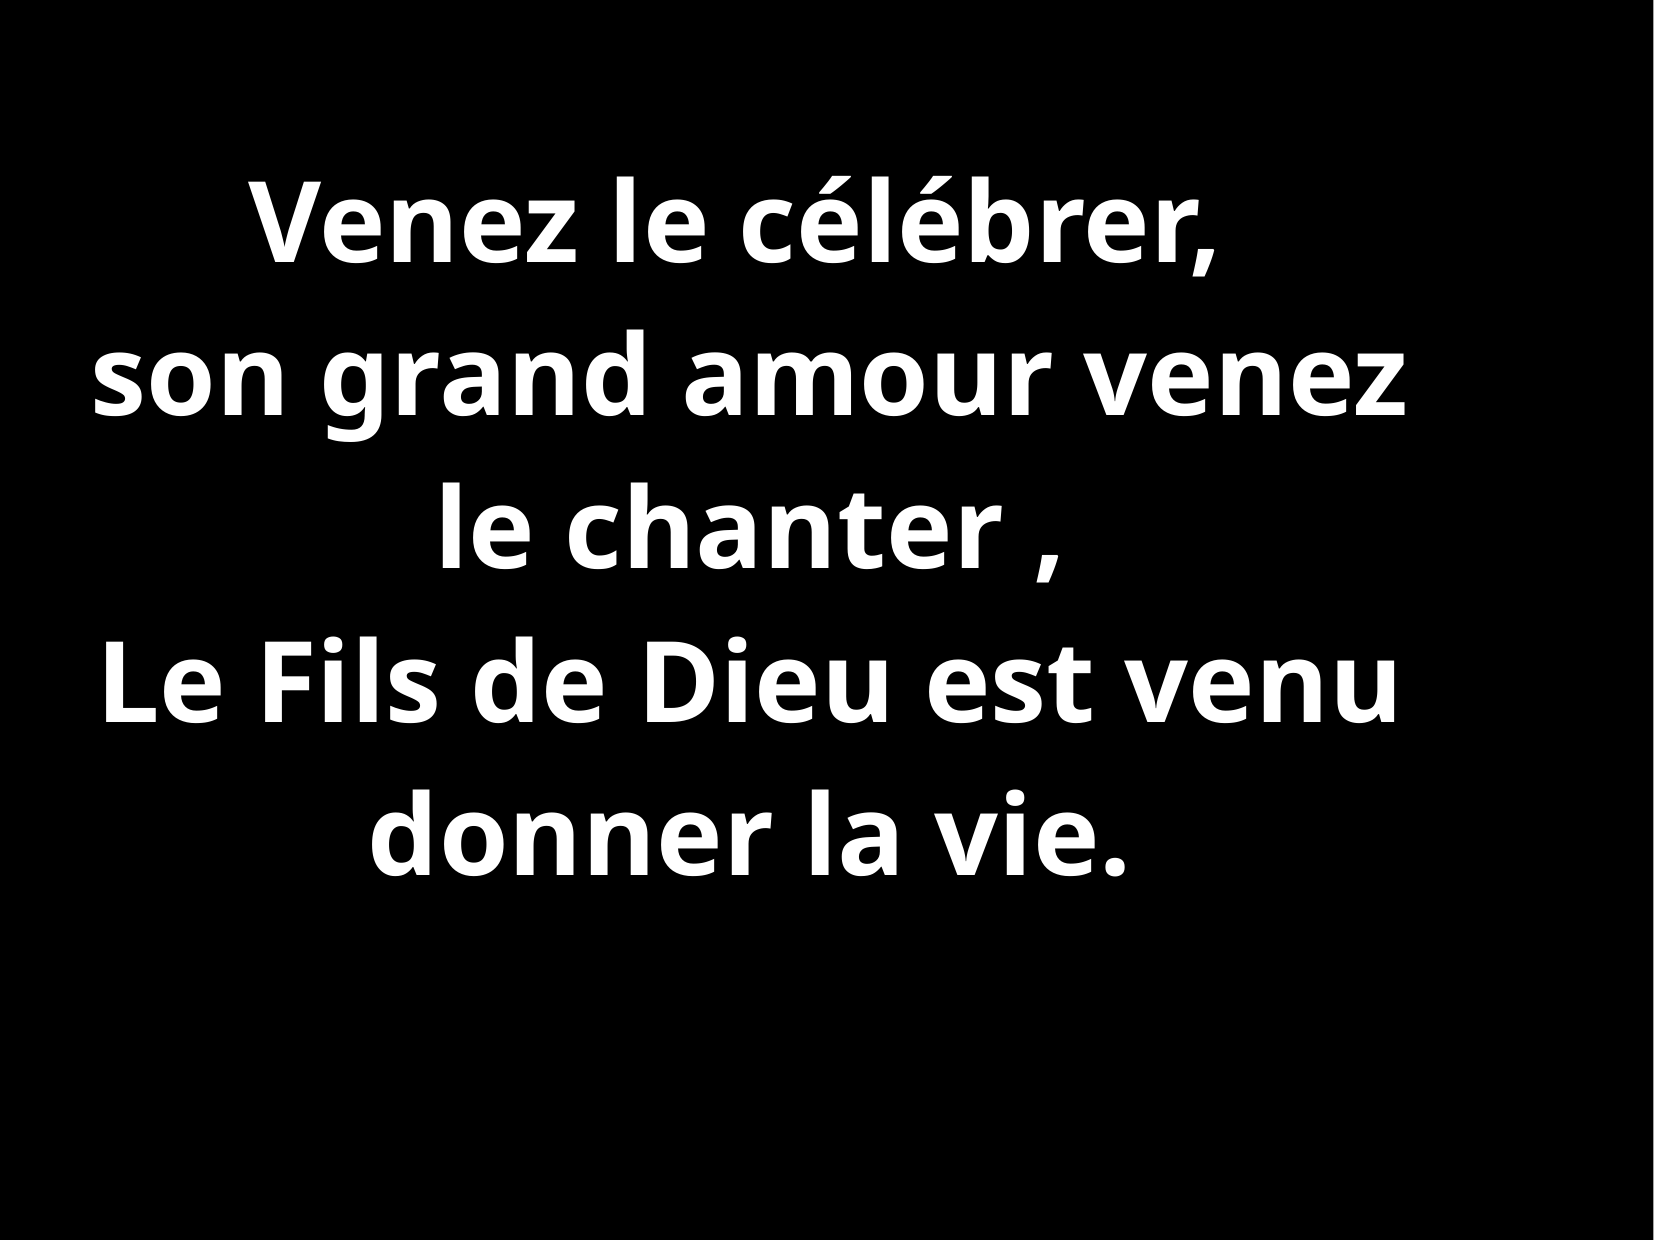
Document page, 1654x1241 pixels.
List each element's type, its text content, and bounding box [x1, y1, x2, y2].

subtitle Venez le célébrer, son grand amour venez le chanter , Le Fils de Dieu est venu donner la vie. [75, 44, 1425, 1006]
